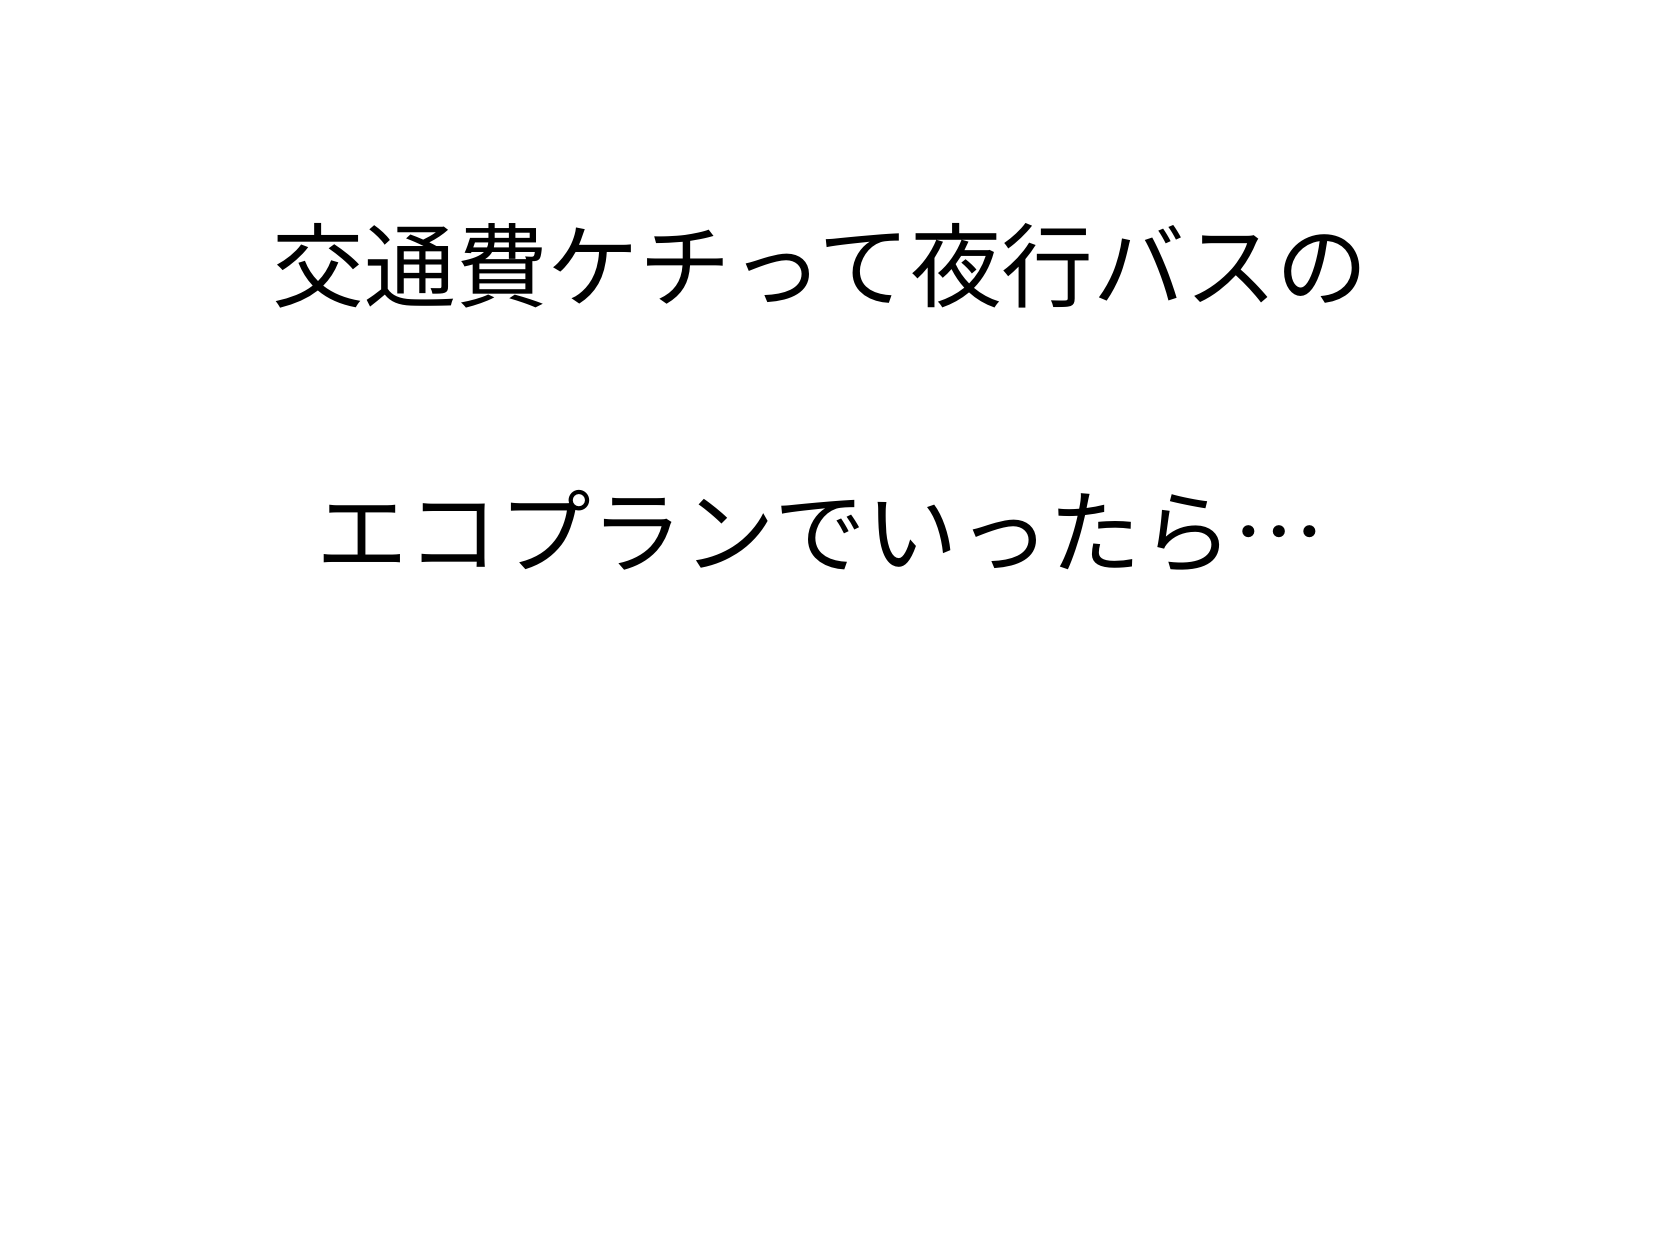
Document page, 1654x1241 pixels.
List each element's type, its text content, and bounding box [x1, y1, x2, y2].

title 交通費ケチって夜行バスの エコプランでいったら… [76, 256, 1565, 532]
